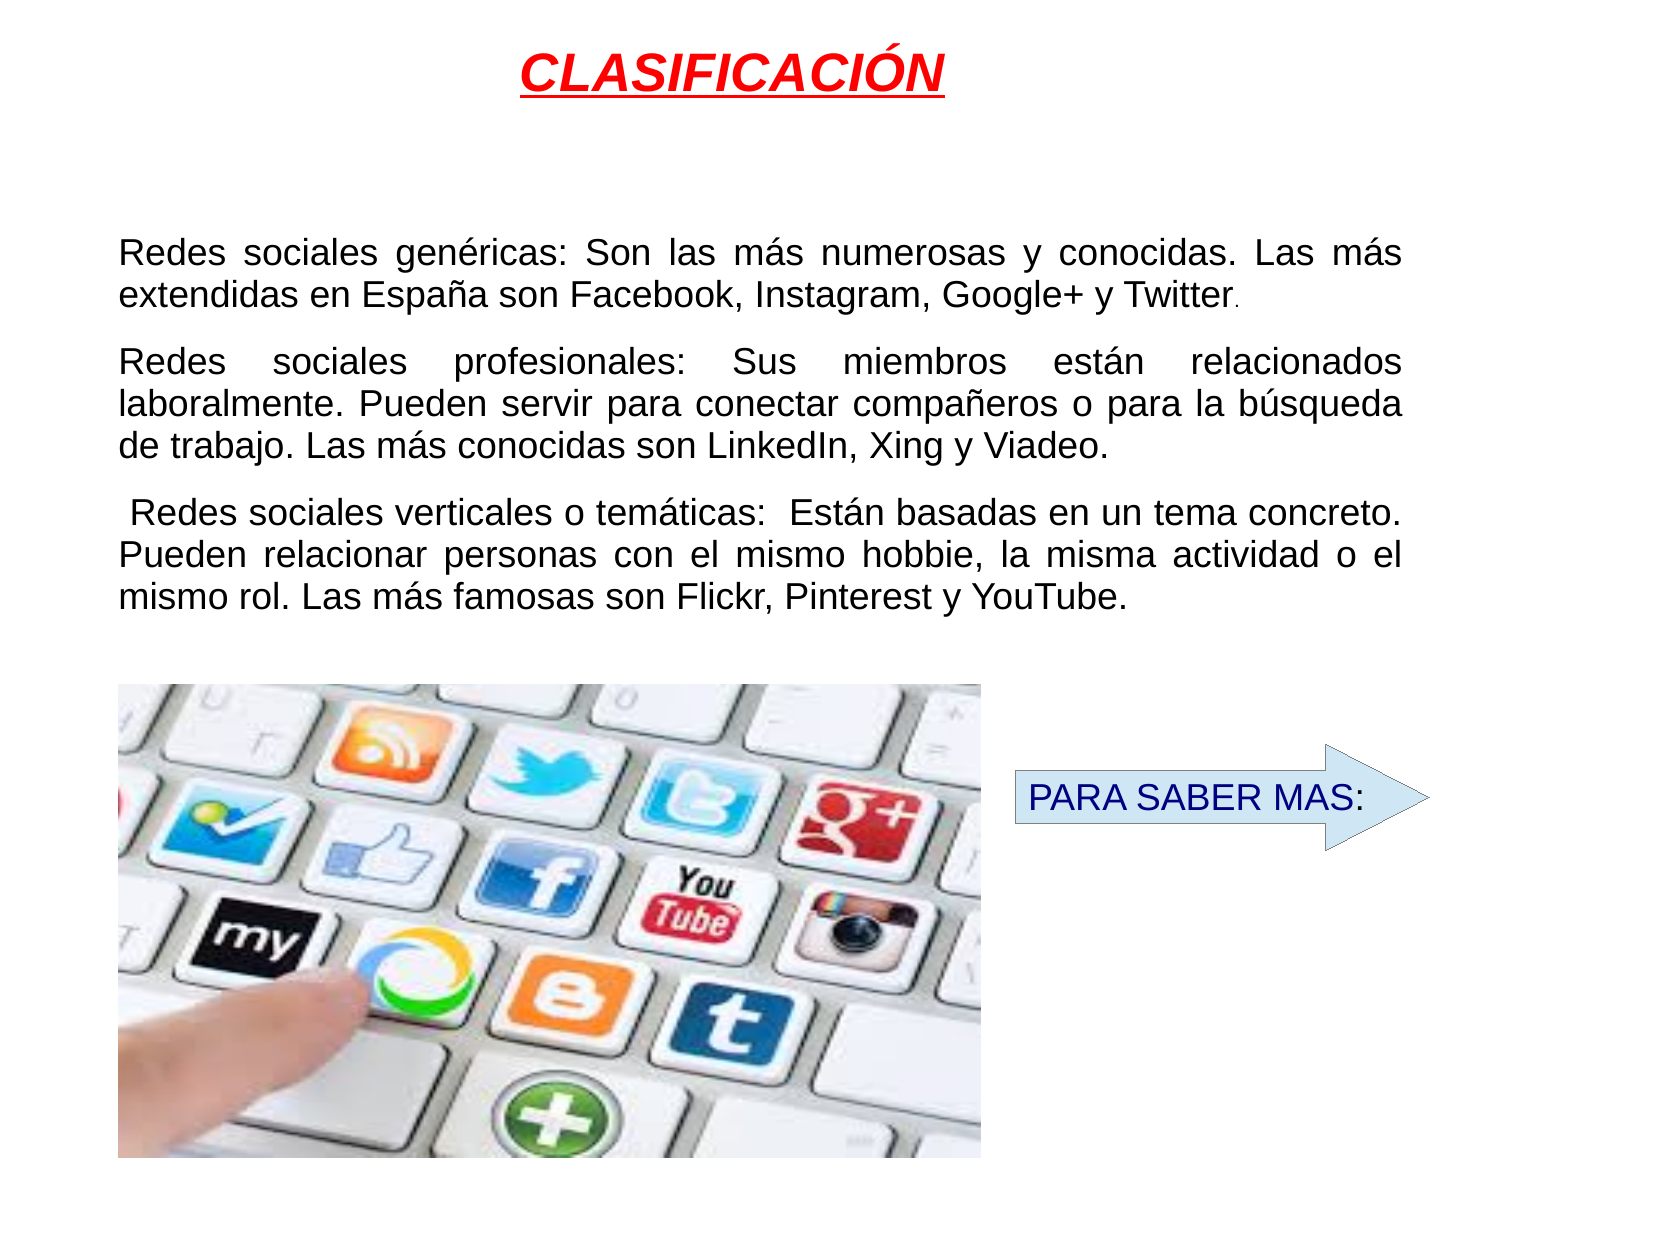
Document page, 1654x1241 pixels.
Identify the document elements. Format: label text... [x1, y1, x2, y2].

text_box Redes sociales genéricas: Son las más numerosas y conocidas. Las más extendidas en España son Facebook, Instagram, Google+ y Twitter. Redes sociales profesionales: Sus miembros están relacionados laboralmente. Pueden servir para conectar compañeros o para la búsqueda de trabajo. Las más conocidas son LinkedIn, Xing y Viadeo. Redes sociales verticales o temáticas: Están basadas en un tema concreto. Pueden relacionar personas con el mismo hobbie, la misma actividad o el mismo rol. Las más famosas son Flickr, Pinterest y YouTube. [103, 224, 1418, 983]
text_box CLASIFICACIÓN [200, 35, 1182, 112]
picture [118, 684, 981, 1158]
text_box PARA SABER MAS: [1015, 744, 1430, 851]
